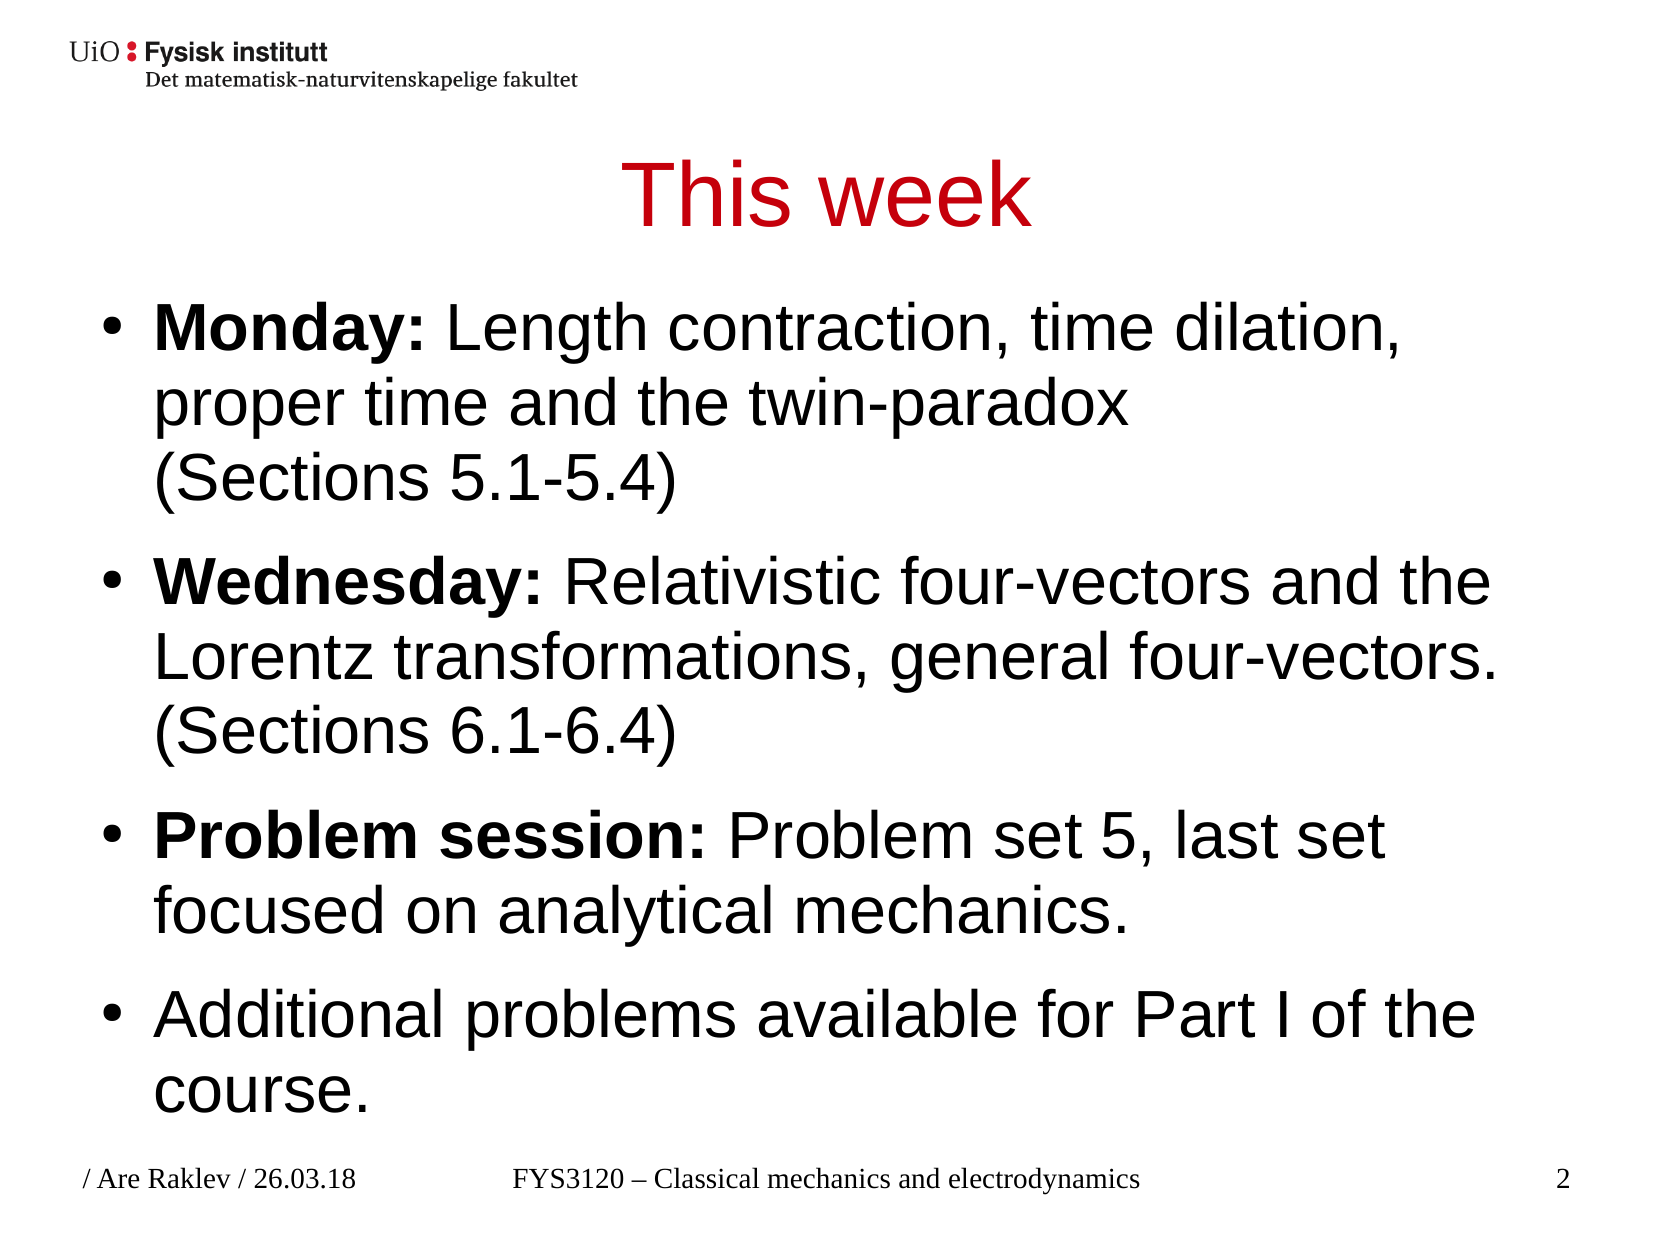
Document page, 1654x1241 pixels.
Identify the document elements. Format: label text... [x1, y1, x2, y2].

list Monday: Length contraction, time dilation, proper time and the twin-paradox (Sections 5.1-5.4) Wednesday: Relativistic four-vectors and the Lorentz transformations, general four-vectors. (Sections 6.1-6.4) Problem session: Problem set 5, last set focused on analytical mechanics. Additional problems available for Part I of the course. [82, 290, 1576, 1193]
picture [68, 37, 581, 93]
title This week [82, 90, 1571, 290]
